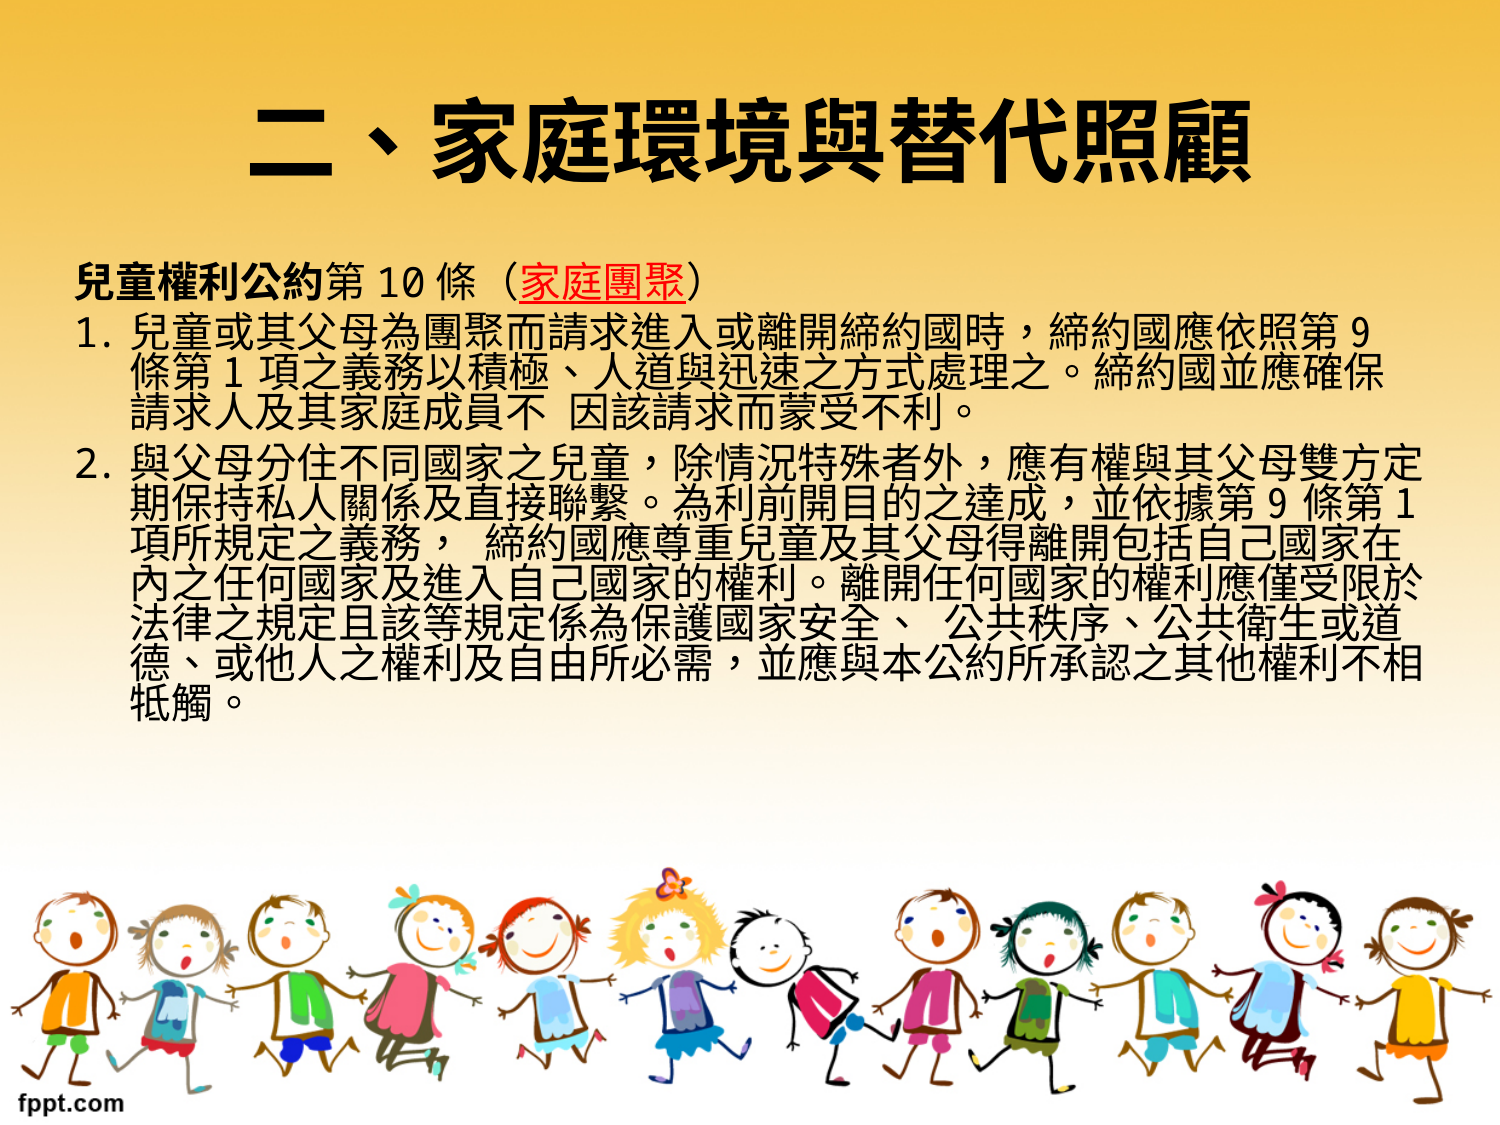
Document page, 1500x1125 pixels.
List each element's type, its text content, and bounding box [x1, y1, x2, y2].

picture [0, 0, 1500, 1125]
list 兒童權利公約第10條（家庭團聚） 兒童或其父母為團聚而請求進入或離開締約國時，締約國應依照第9條第1項之義務以積極、人道與迅速之方式處理之。締約國並應確保請求人及其家庭成員不 因該請求而蒙受不利。 與父母分住不同國家之兒童，除情況特殊者外，應有權與其父母雙方定期保持私人關係及直接聯繫。為利前開目的之達成，並依據第9條第1項所規定之義務， 締約國應尊重兒童及其父母得離開包括自己國家在內之任何國家及進入自己國家的權利。離開任何國家的權利應僅受限於法律之規定且該等規定係為保護國家安全、 公共秩序、公共衛生或道德、或他人之權利及自由所必需，並應與本公約所承認之其他權利不相牴觸。 [58, 257, 1442, 1001]
title 二、家庭環境與替代照顧 [75, 45, 1426, 233]
